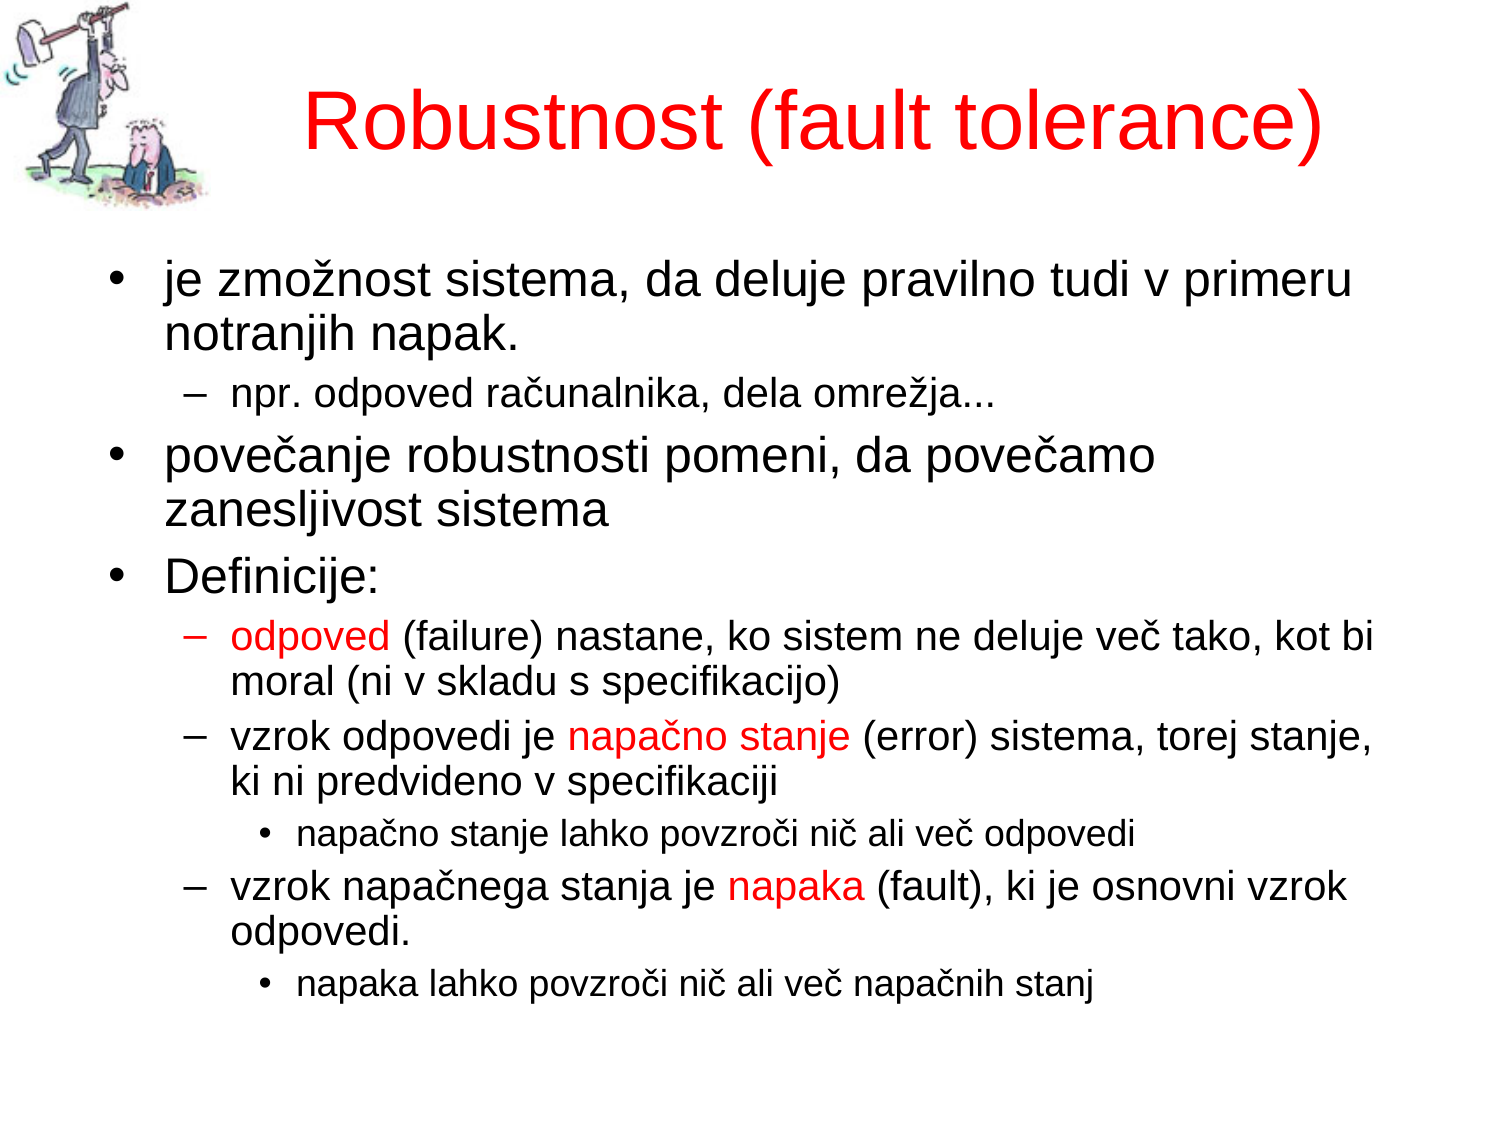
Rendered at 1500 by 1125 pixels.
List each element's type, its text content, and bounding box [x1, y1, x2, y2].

text_box je zmožnost sistema, da deluje pravilno tudi v primeru notranjih napak. npr. odpoved računalnika, dela omrežja... povečanje robustnosti pomeni, da povečamo zanesljivost sistema Definicije: odpoved (failure) nastane, ko sistem ne deluje več tako, kot bi moral (ni v skladu s specifikacijo) vzrok odpovedi je napačno stanje (error) sistema, torej stanje, ki ni predvideno v specifikaciji napačno stanje lahko povzroči nič ali več odpovedi vzrok napačnega stanja je napaka (fault), ki je osnovni vzrok odpovedi. napaka lahko povzroči nič ali več napačnih stanj [93, 246, 1429, 1026]
title Robustnost (fault tolerance) [211, 47, 1500, 185]
picture [0, 0, 211, 211]
